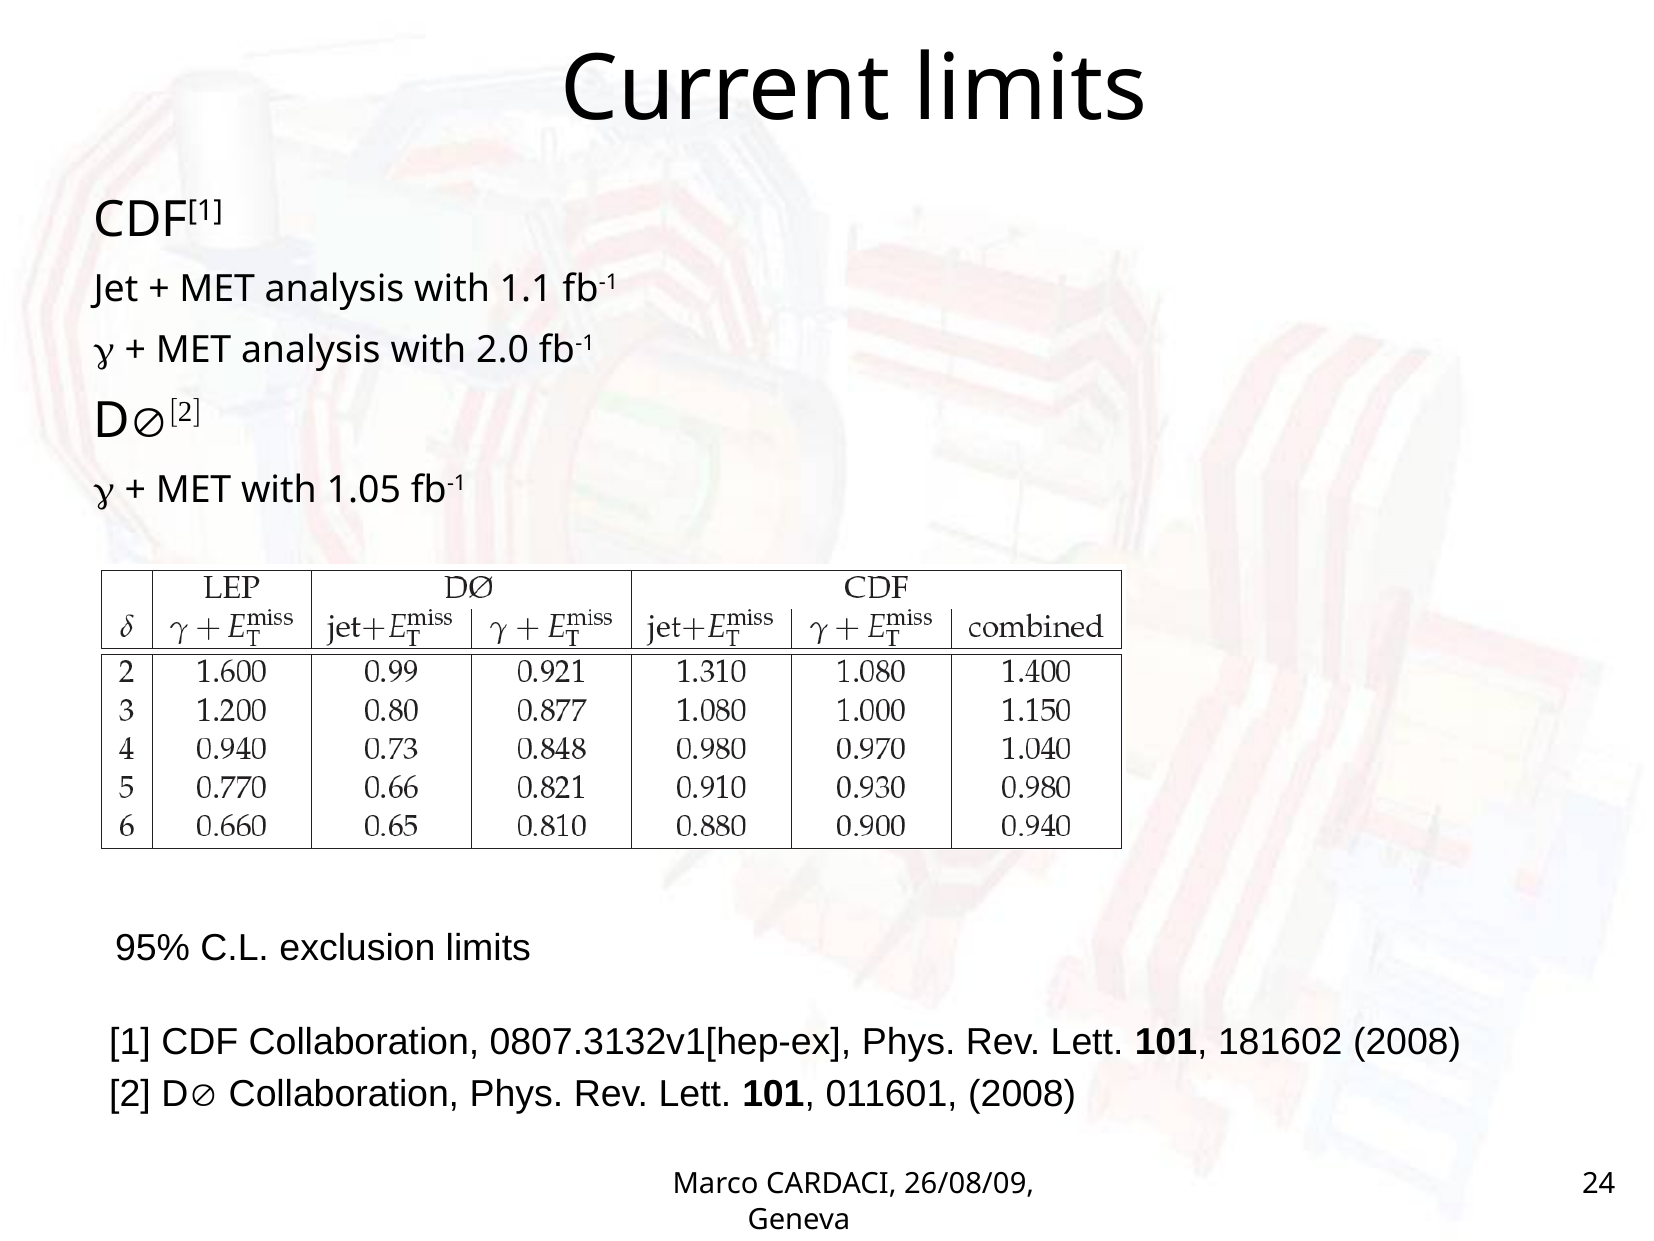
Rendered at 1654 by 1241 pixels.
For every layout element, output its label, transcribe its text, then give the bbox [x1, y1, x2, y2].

text_box 24 [1567, 1157, 1643, 1213]
title Current limits [370, 0, 1338, 154]
text_box 95% C.L. exclusion limits [100, 918, 555, 979]
picture [4, 4, 1649, 1239]
text_box [1] CDF Collaboration, 0807.3132v1[hep-ex], Phys. Rev. Lett. 101, 181602 (2008) [2] D Collaboration, Phys. Rev. Lett. 101, 011601, (2008) [94, 1012, 1495, 1163]
text_box CDF[1] Jet + MET analysis with 1.1 fb-1  + MET analysis with 2.0 fb-1 D[2]  + MET with 1.05 fb-1 [78, 175, 1500, 563]
text_box Marco CARDACI, 26/08/09, Geneva [657, 1157, 1078, 1213]
